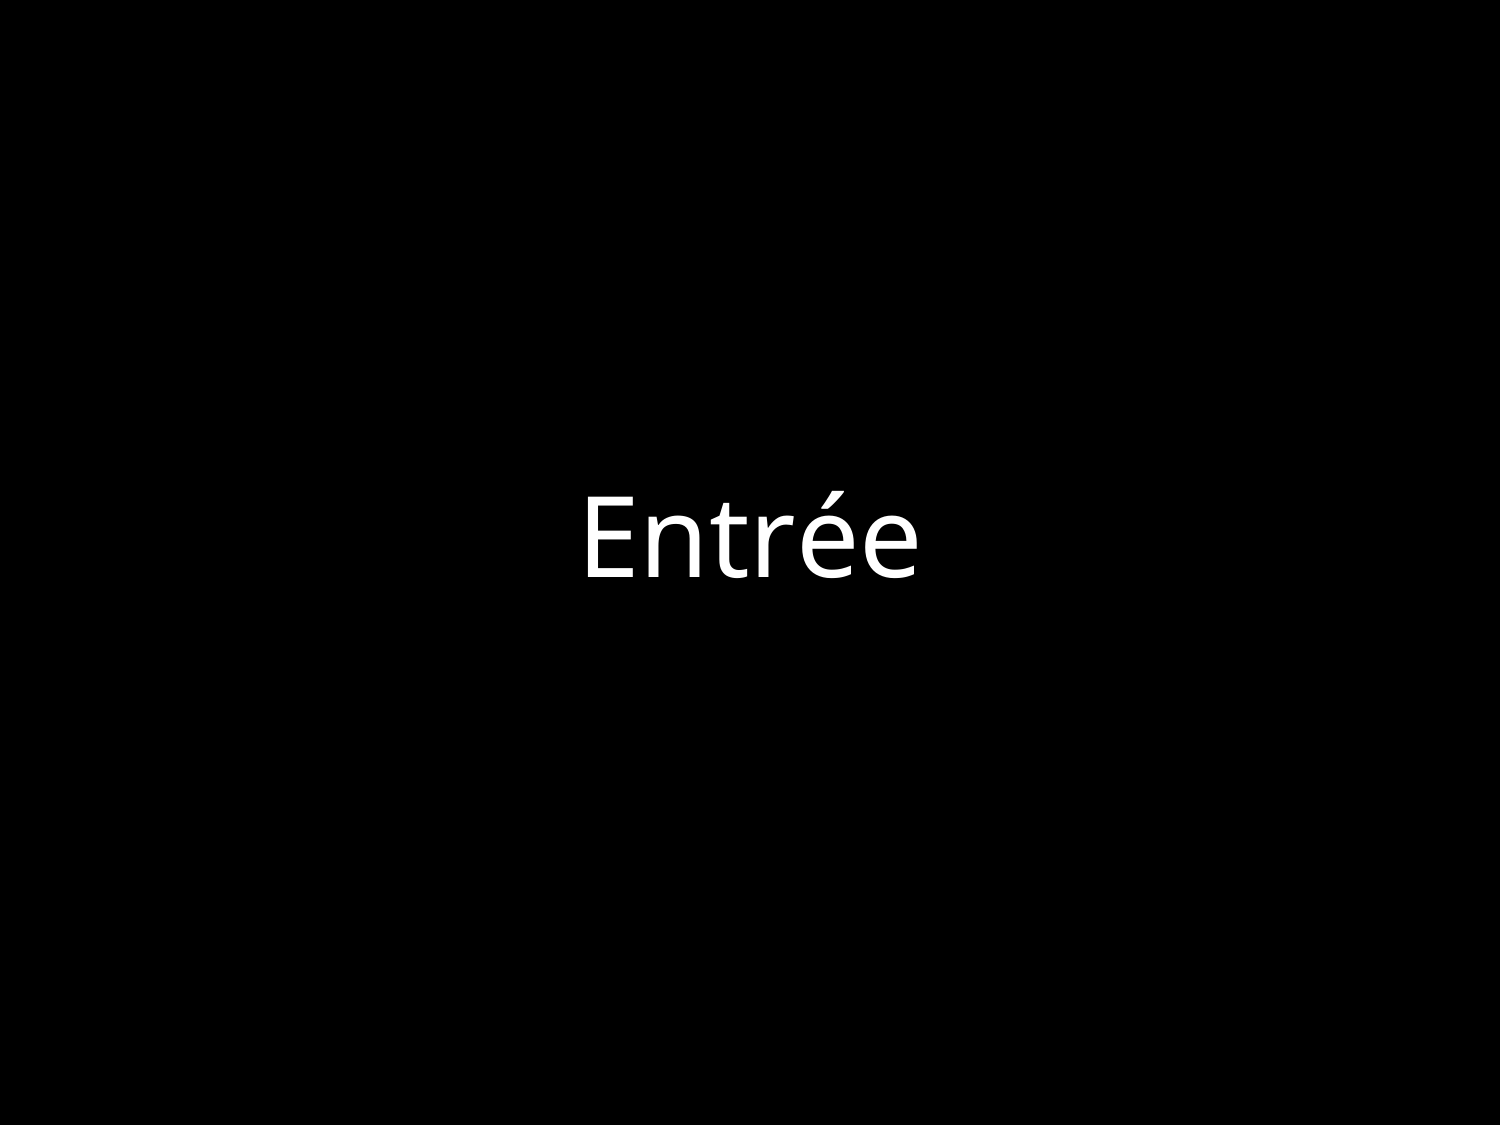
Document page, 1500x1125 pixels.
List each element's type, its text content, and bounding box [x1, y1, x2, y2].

text_box Entrée [0, 420, 1500, 945]
